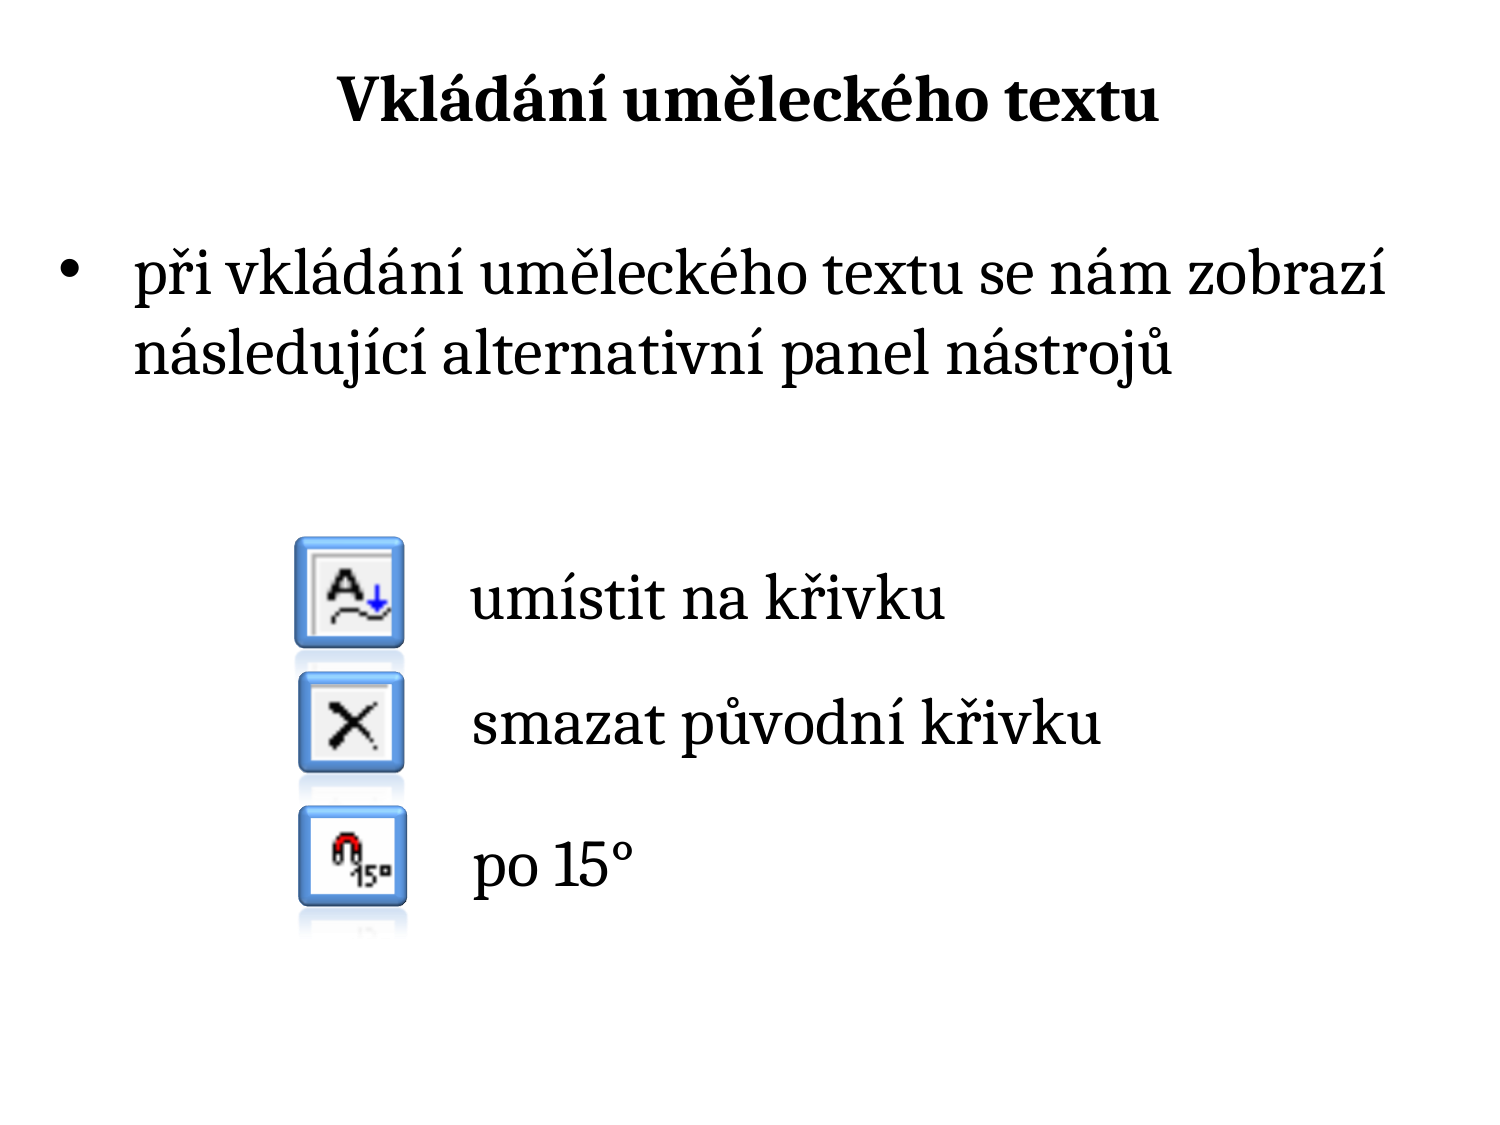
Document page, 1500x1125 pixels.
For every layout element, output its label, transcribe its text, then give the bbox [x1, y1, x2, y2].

text_box smazat původní křivku [458, 669, 1334, 766]
picture [290, 534, 411, 1012]
text_box při vkládání uměleckého textu se nám zobrazí následující alternativní panel nástrojů [0, 219, 1477, 486]
text_box po 15° [458, 811, 836, 908]
title Vkládání uměleckého textu [0, 1, 1500, 189]
text_box umístit na křivku [454, 545, 1140, 641]
